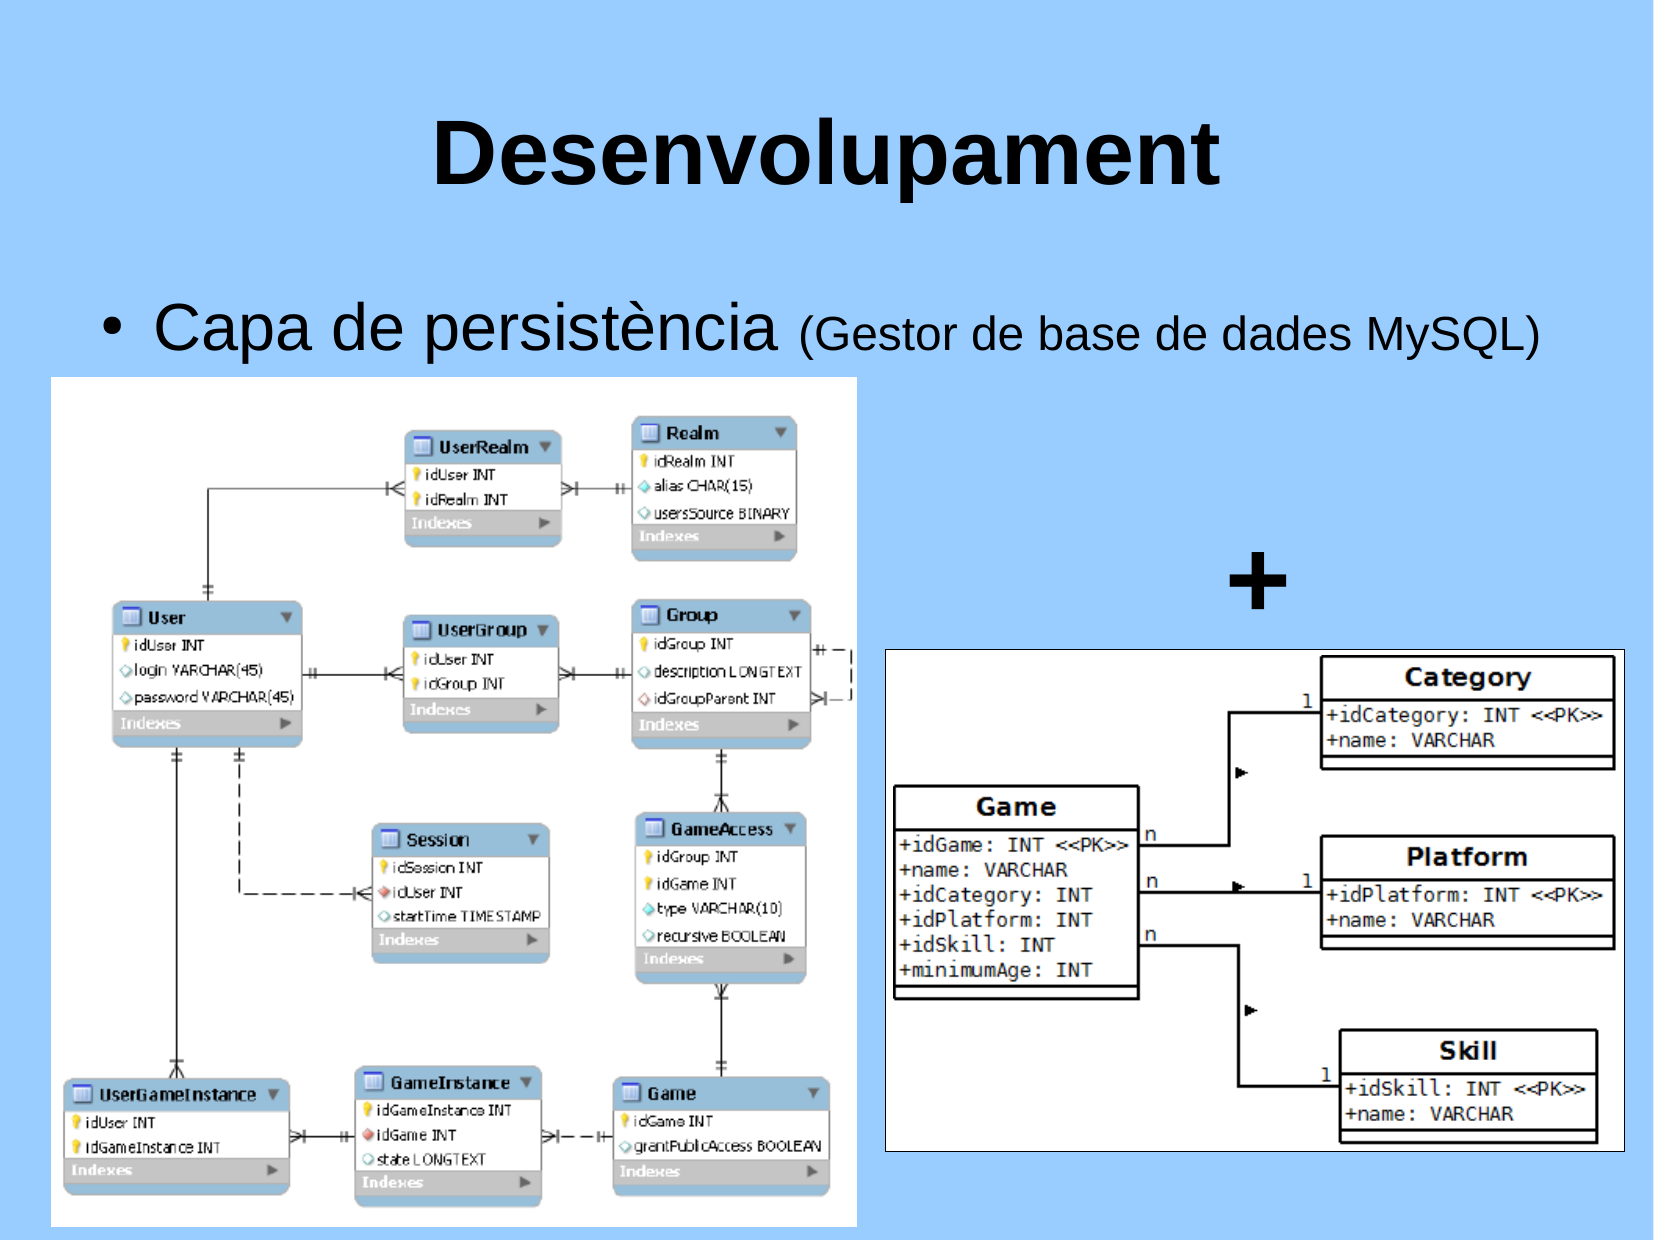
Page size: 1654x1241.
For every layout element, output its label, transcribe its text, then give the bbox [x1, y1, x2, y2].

text_box [885, 649, 1625, 1152]
picture [51, 377, 857, 1227]
list Capa de persistència (Gestor de base de dades MySQL) [82, 290, 1571, 1109]
title Desenvolupament [82, 49, 1571, 257]
picture [893, 655, 1619, 1146]
text_box + [1210, 509, 1300, 649]
